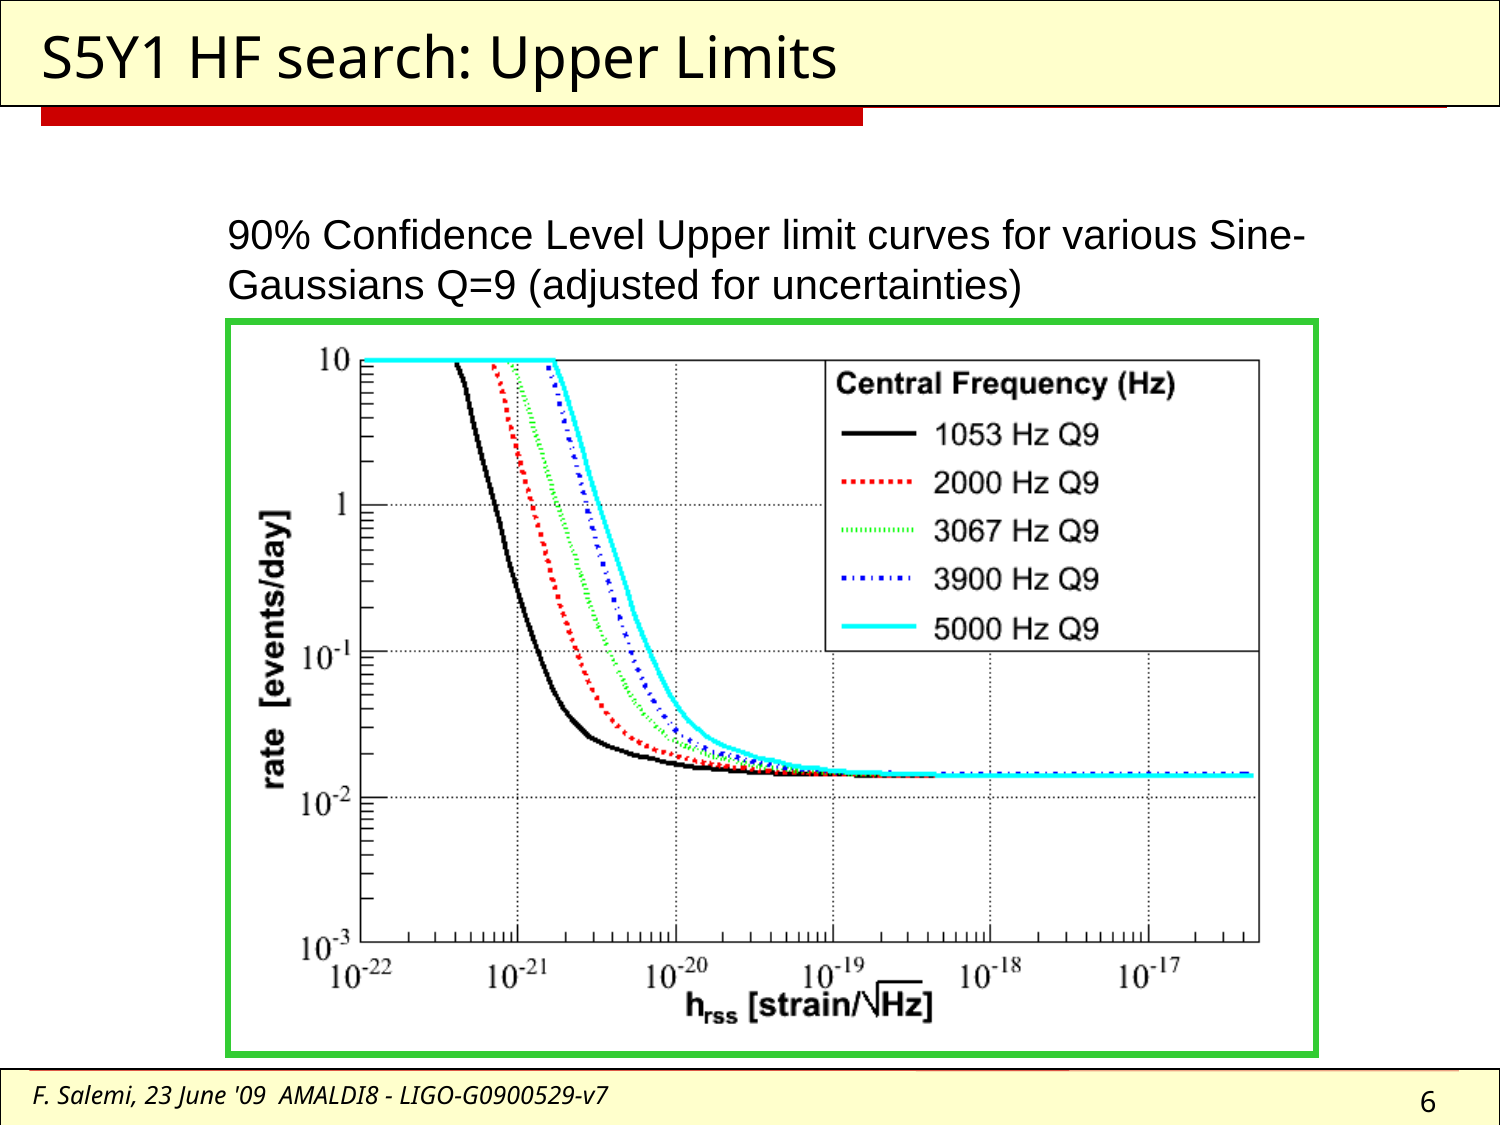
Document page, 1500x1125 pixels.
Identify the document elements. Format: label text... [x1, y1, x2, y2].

text_box 90% Confidence Level Upper limit curves for various Sine-Gaussians Q=9 (adjusted for uncertainties) [212, 200, 1463, 316]
title S5Y1 HF search: Upper Limits [41, 11, 1406, 93]
picture [231, 324, 1313, 1052]
